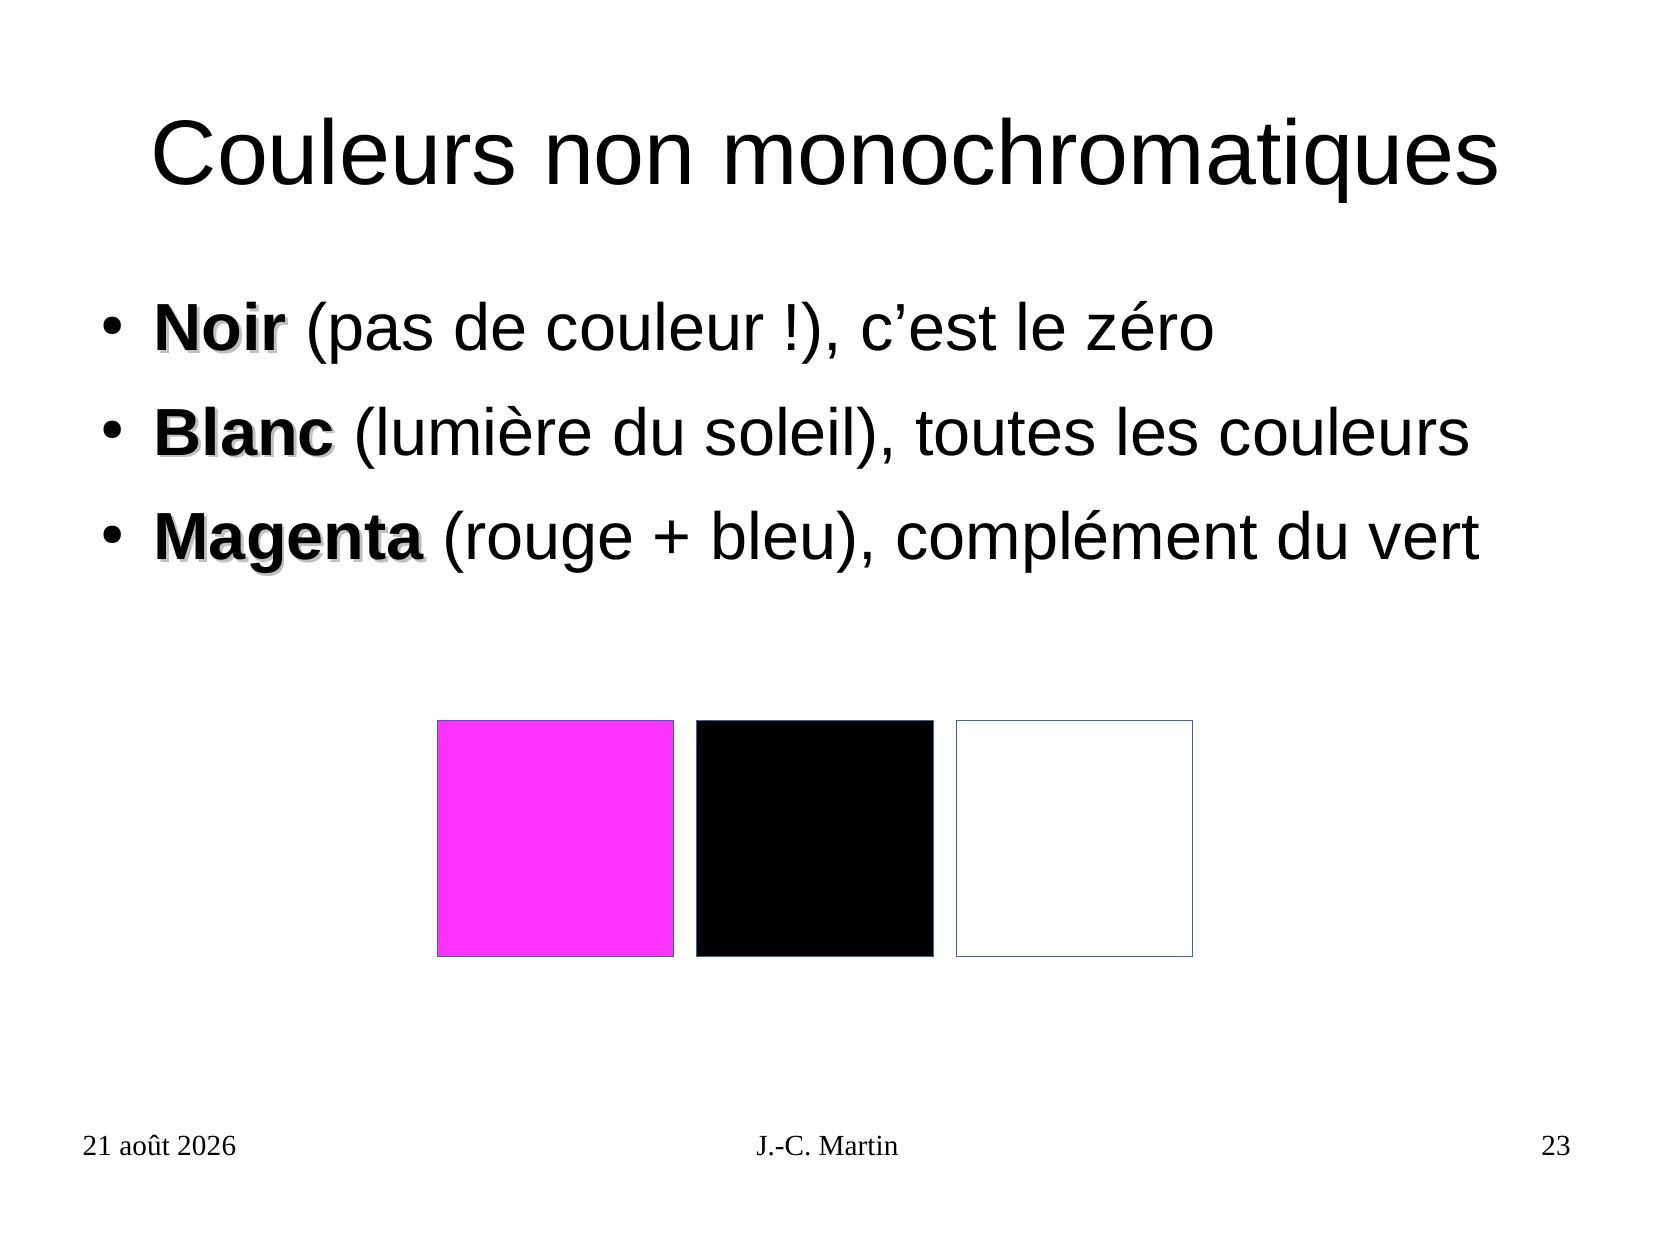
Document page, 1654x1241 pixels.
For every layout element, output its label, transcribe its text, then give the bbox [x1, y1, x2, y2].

text_box [437, 720, 674, 957]
list Noir (pas de couleur !), c’est le zéro Blanc (lumière du soleil), toutes les couleurs Magenta (rouge + bleu), complément du vert [82, 290, 1571, 1010]
text_box [956, 720, 1193, 957]
title Couleurs non monochromatiques [82, 49, 1571, 257]
text_box [696, 720, 934, 957]
